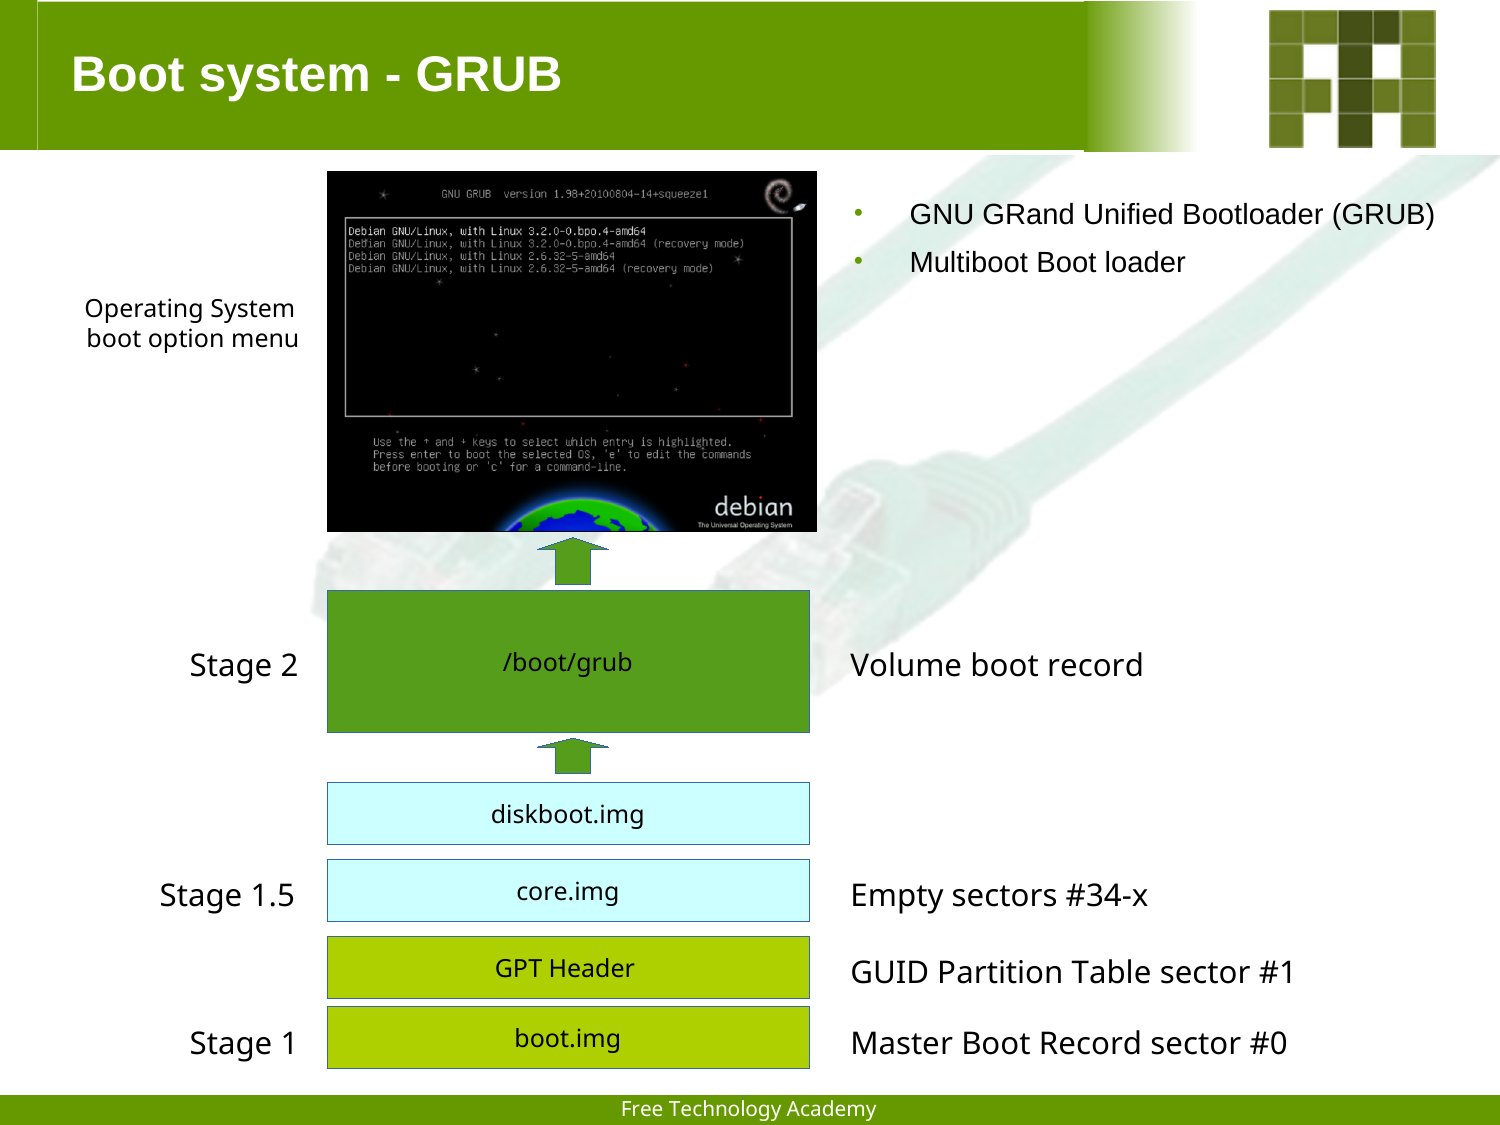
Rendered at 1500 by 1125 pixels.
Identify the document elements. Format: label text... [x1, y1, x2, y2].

picture [327, 171, 817, 532]
text_box [537, 738, 609, 774]
text_box boot.img [327, 1006, 810, 1069]
text_box /boot/grub [327, 590, 810, 733]
text_box [537, 537, 609, 585]
text_box Empty sectors #34-x [835, 868, 1195, 921]
text_box GPT Header [327, 936, 810, 999]
text_box diskboot.img [327, 782, 810, 845]
list GNU GRand Unified Bootloader (GRUB) Multiboot Boot loader [838, 187, 1477, 308]
text_box Stage 1 [174, 1015, 325, 1069]
text_box Master Boot Record sector #0 [835, 1015, 1335, 1069]
text_box Operating System boot option menu [61, 285, 325, 361]
picture [1269, 10, 1436, 148]
text_box Stage 1.5 [144, 868, 325, 921]
text_box core.img [327, 859, 810, 922]
title Boot system - GRUB [56, 1, 1107, 152]
text_box Volume boot record [835, 637, 1181, 691]
text_box Stage 2 [174, 637, 325, 691]
text_box GUID Partition Table sector #1 [835, 945, 1340, 998]
